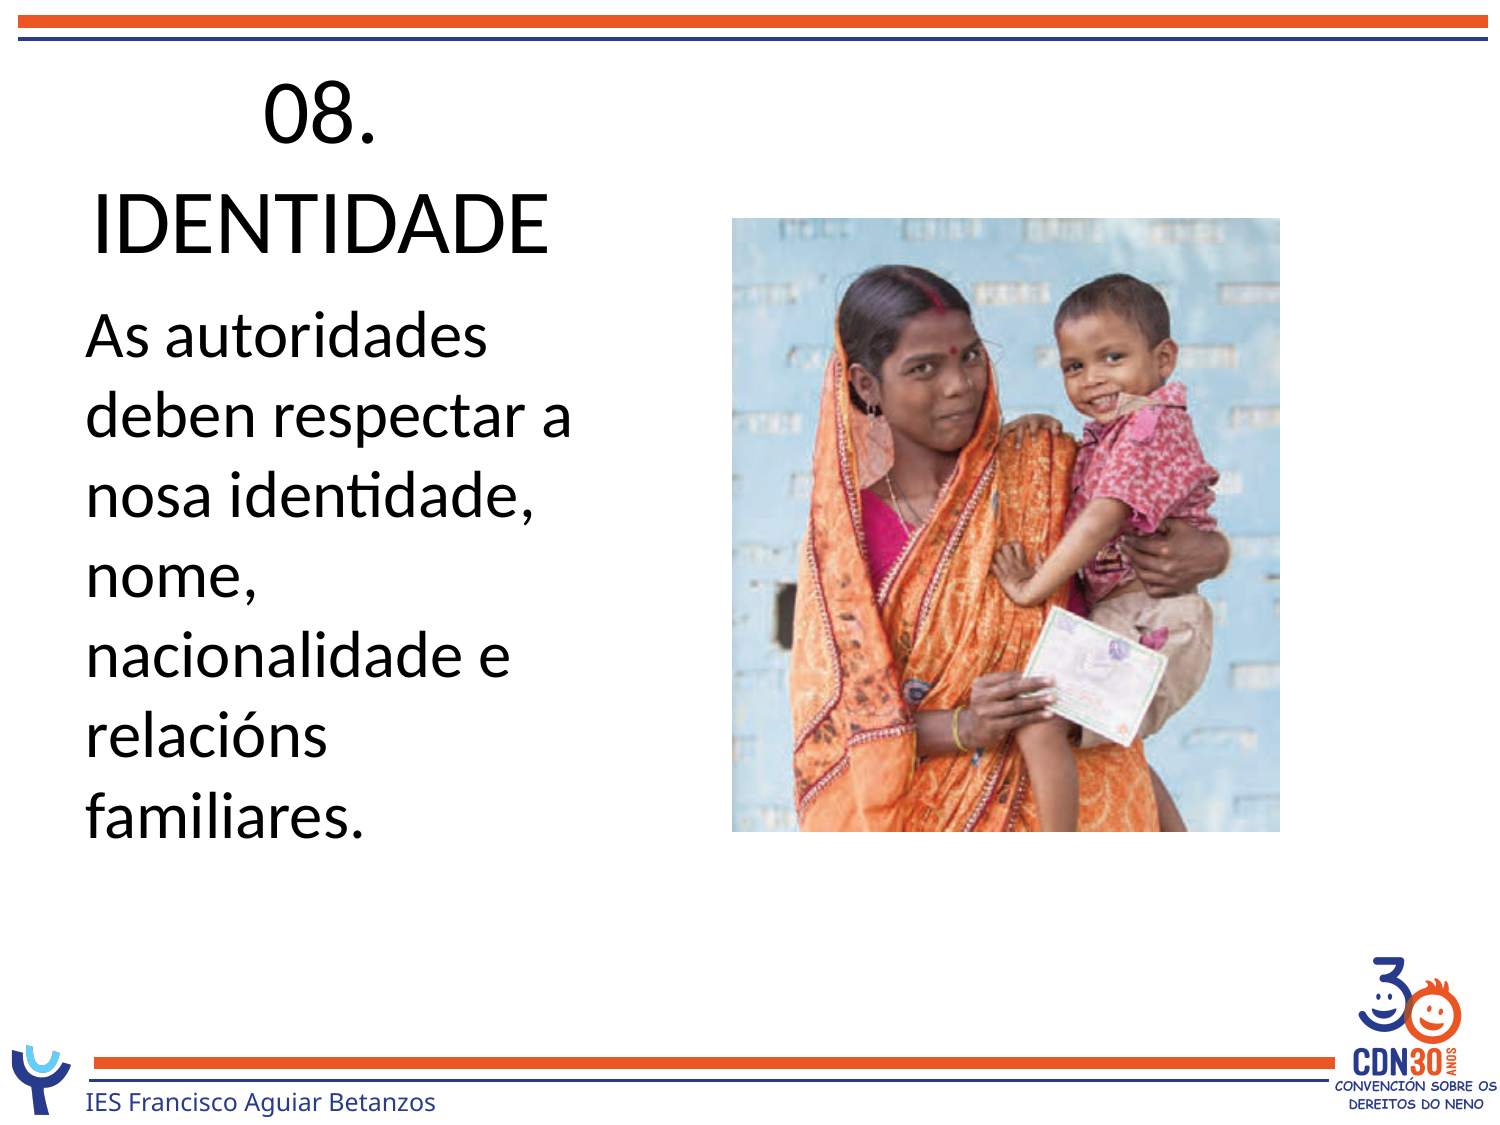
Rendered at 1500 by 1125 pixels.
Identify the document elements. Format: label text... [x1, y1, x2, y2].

list As autoridades deben respectar a nosa identidade, nome, nacionalidade e relacións familiares. [70, 283, 615, 1053]
picture [732, 218, 1280, 832]
title 08. IDENTIDADE [75, 44, 569, 236]
picture [1330, 956, 1500, 1115]
picture [11, 1045, 71, 1115]
